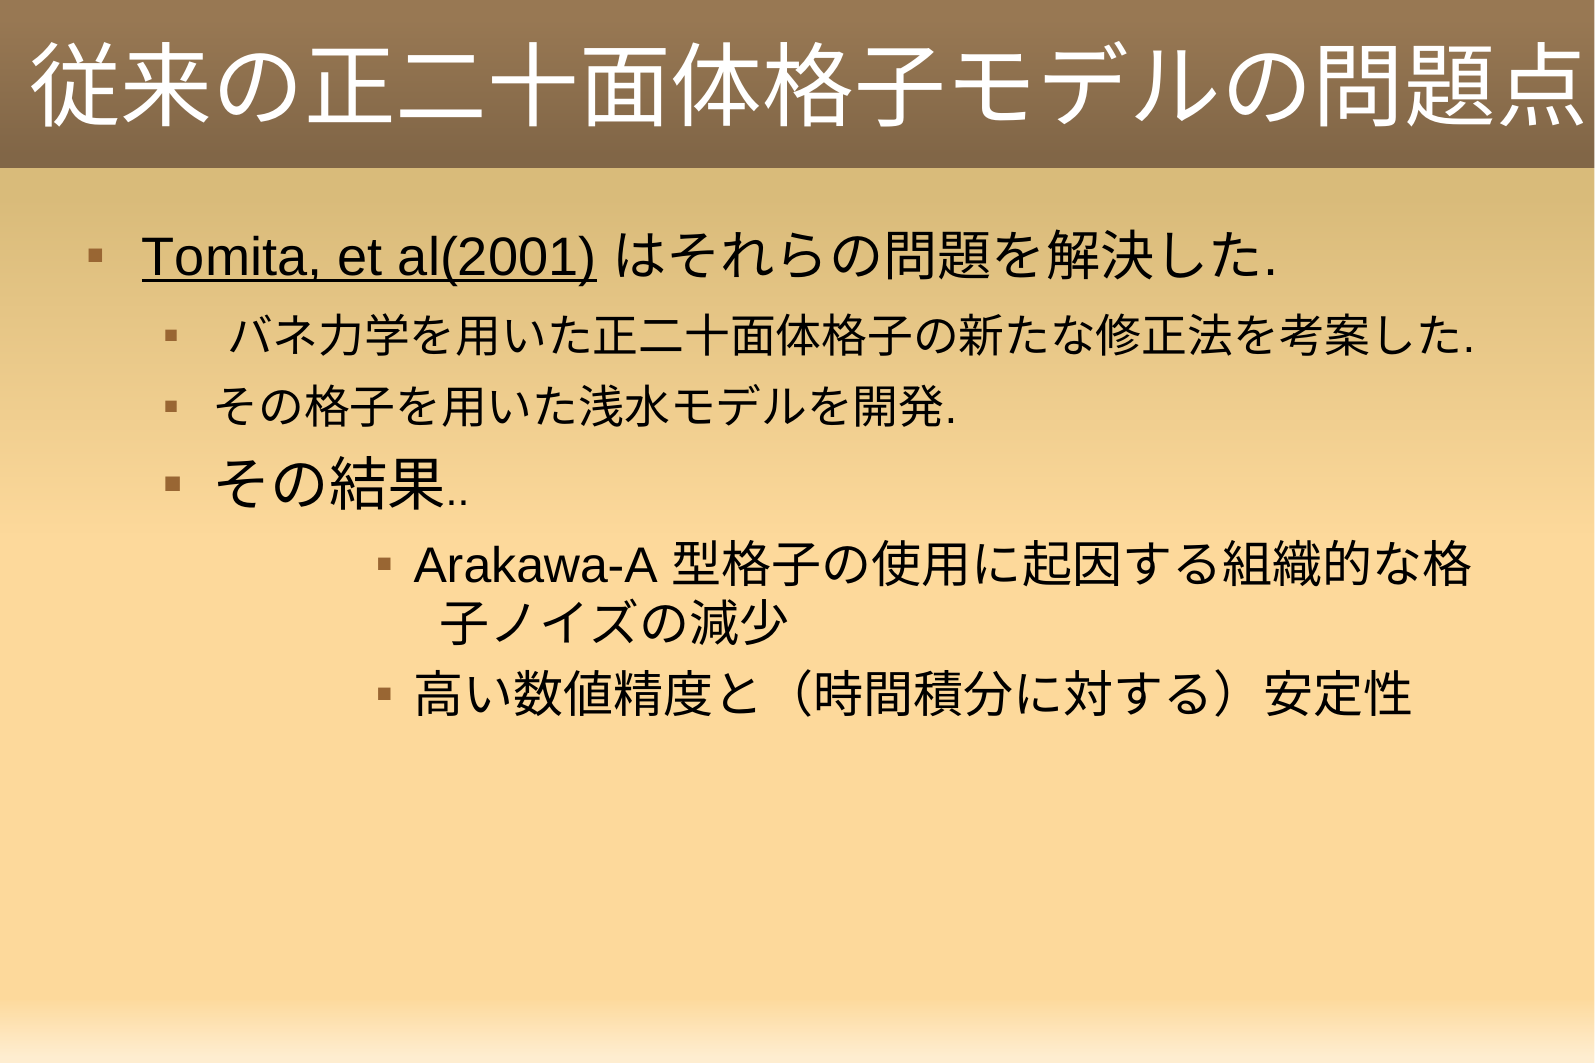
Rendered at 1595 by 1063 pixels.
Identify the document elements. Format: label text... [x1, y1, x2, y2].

title 従来の正二十面体格子モデルの問題点 [17, 0, 1595, 177]
list Tomita, et al(2001) はそれらの問題を解決した. バネ力学を用いた正二十面体格子の新たな修正法を考案した. その格子を用いた浅水モデルを開発. その結果.. Arakawa-A 型格子の使用に起因する組織的な格子ノイズの減少 高い数値精度と（時間積分に対する）安定性 [70, 225, 1506, 928]
picture [0, 0, 1595, 1063]
